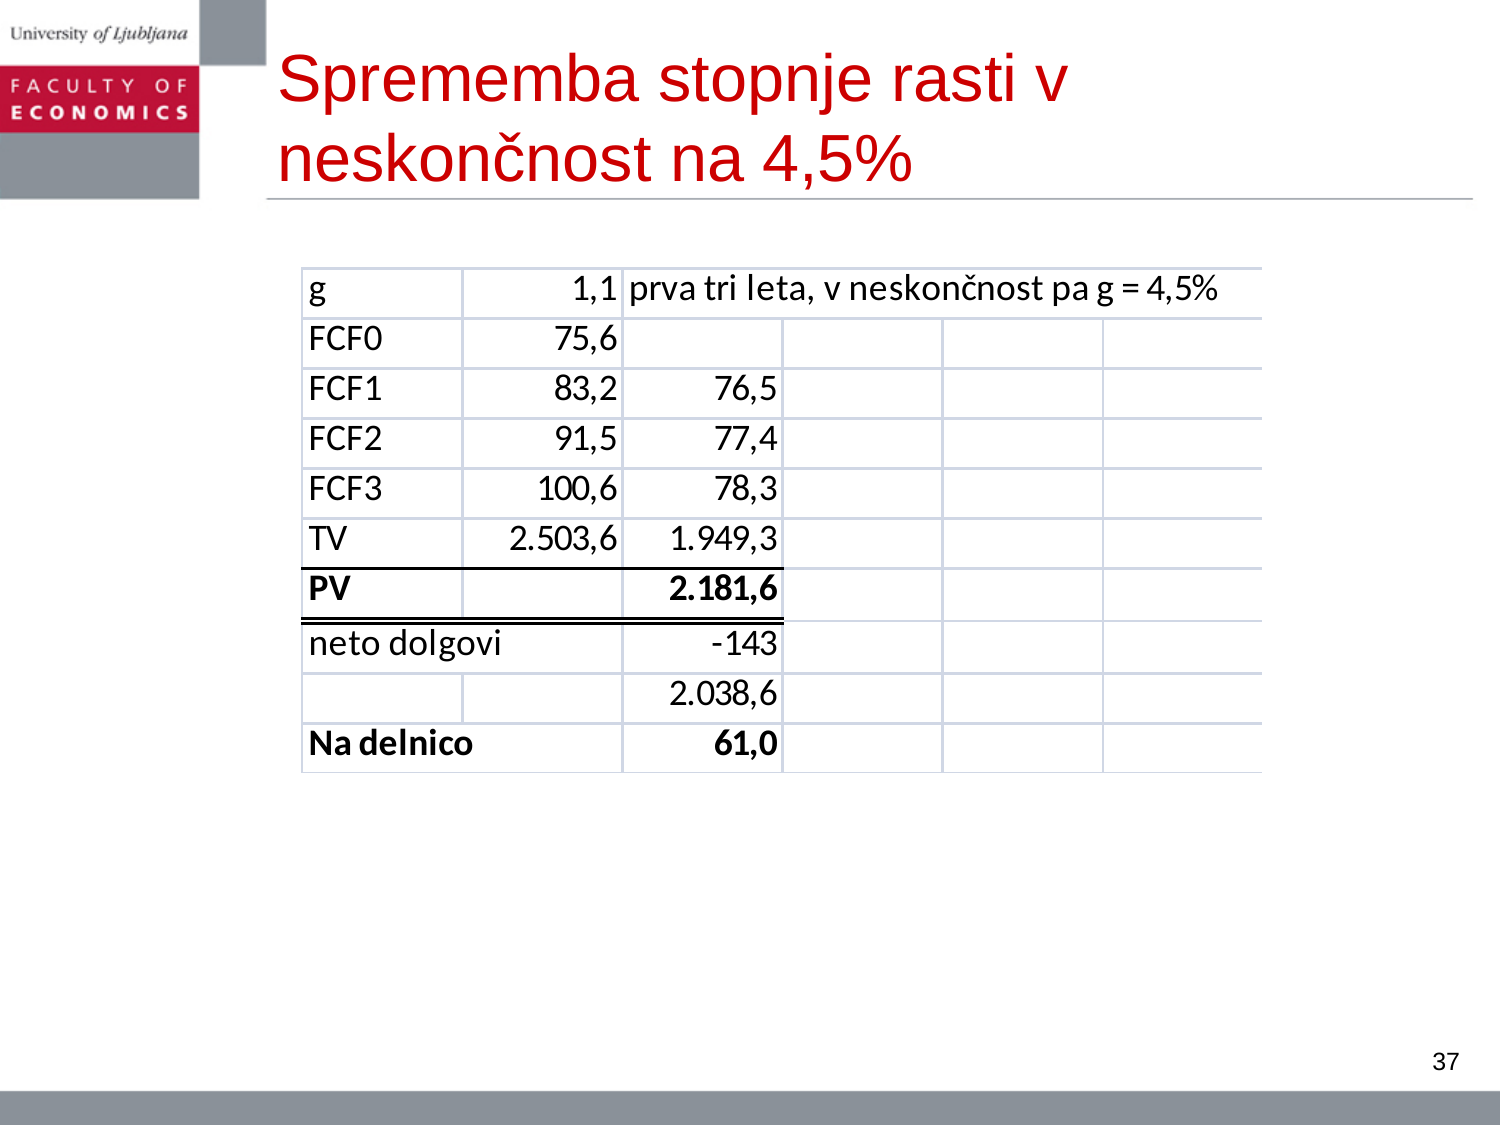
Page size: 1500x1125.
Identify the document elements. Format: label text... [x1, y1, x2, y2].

text_box <number> [1162, 1037, 1476, 1101]
title Sprememba stopnje rasti v neskončnost na 4,5% [262, 24, 1476, 203]
chart [301, 267, 1265, 775]
picture [0, 0, 1500, 1125]
